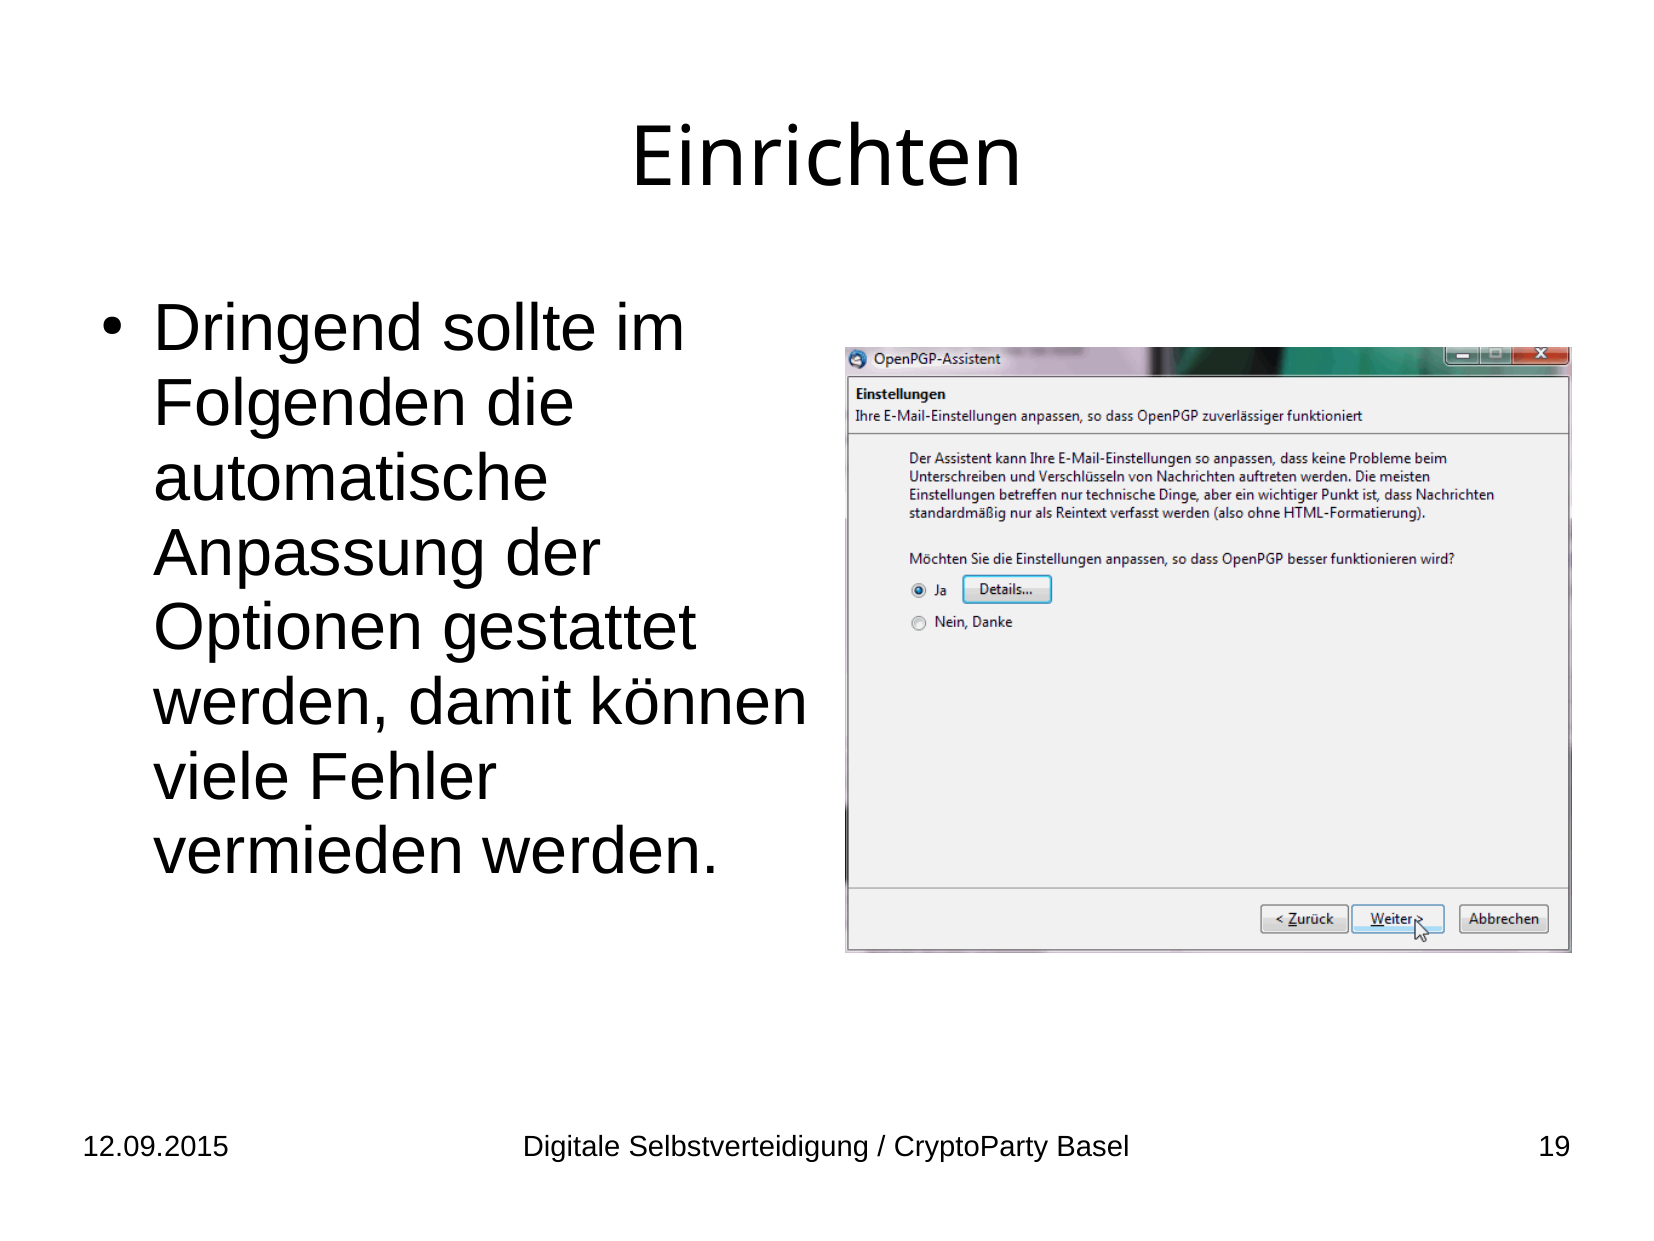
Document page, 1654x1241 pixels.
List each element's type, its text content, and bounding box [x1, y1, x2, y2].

list Dringend sollte im Folgenden die automatische Anpassung der Optionen gestattet werden, damit können viele Fehler vermieden werden. [82, 290, 809, 1010]
picture [845, 347, 1572, 953]
title Einrichten [82, 49, 1571, 257]
